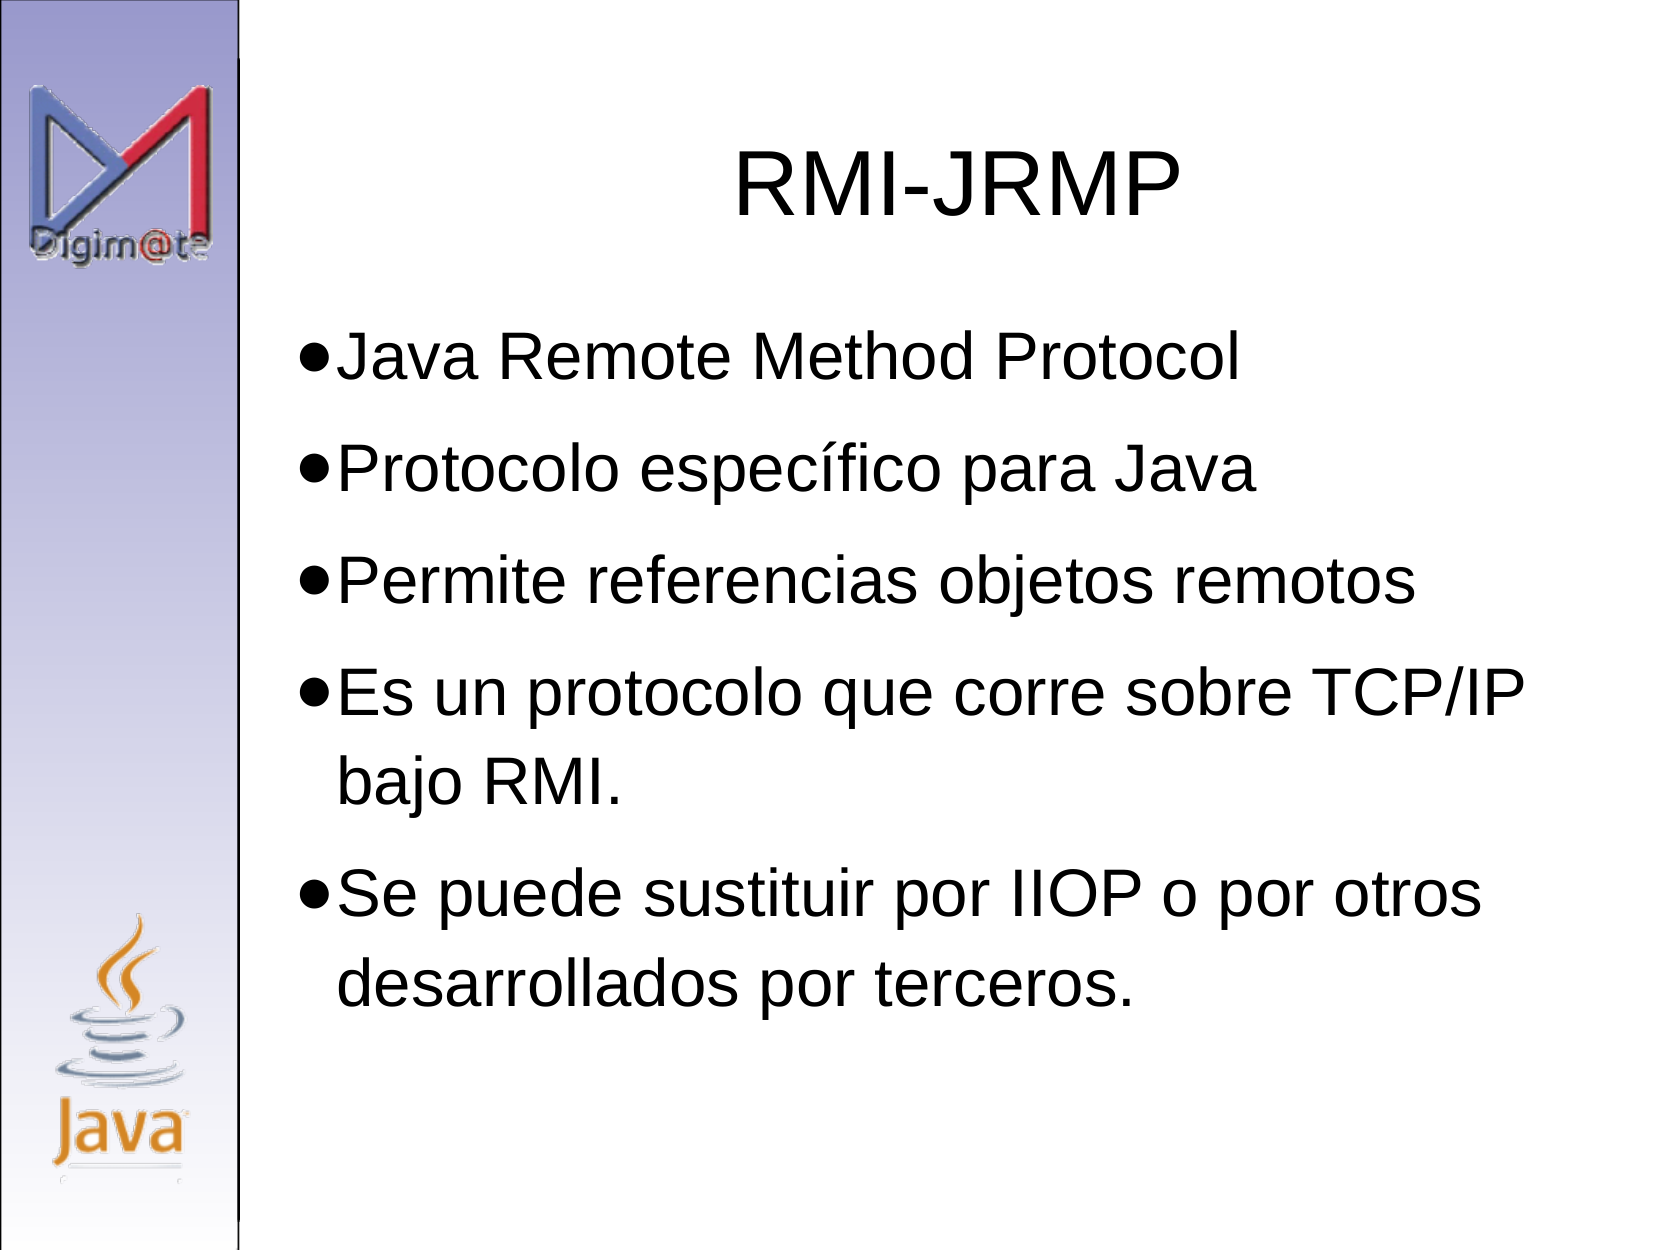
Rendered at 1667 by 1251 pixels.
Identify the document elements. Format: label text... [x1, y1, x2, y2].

picture [0, 0, 1667, 1250]
title RMI-JRMP [267, 65, 1650, 281]
list Java Remote Method Protocol Protocolo específico para Java Permite referencias objetos remotos Es un protocolo que corre sobre TCP/IP bajo RMI. Se puede sustituir por IIOP o por otros desarrollados por terceros. [267, 297, 1596, 1130]
